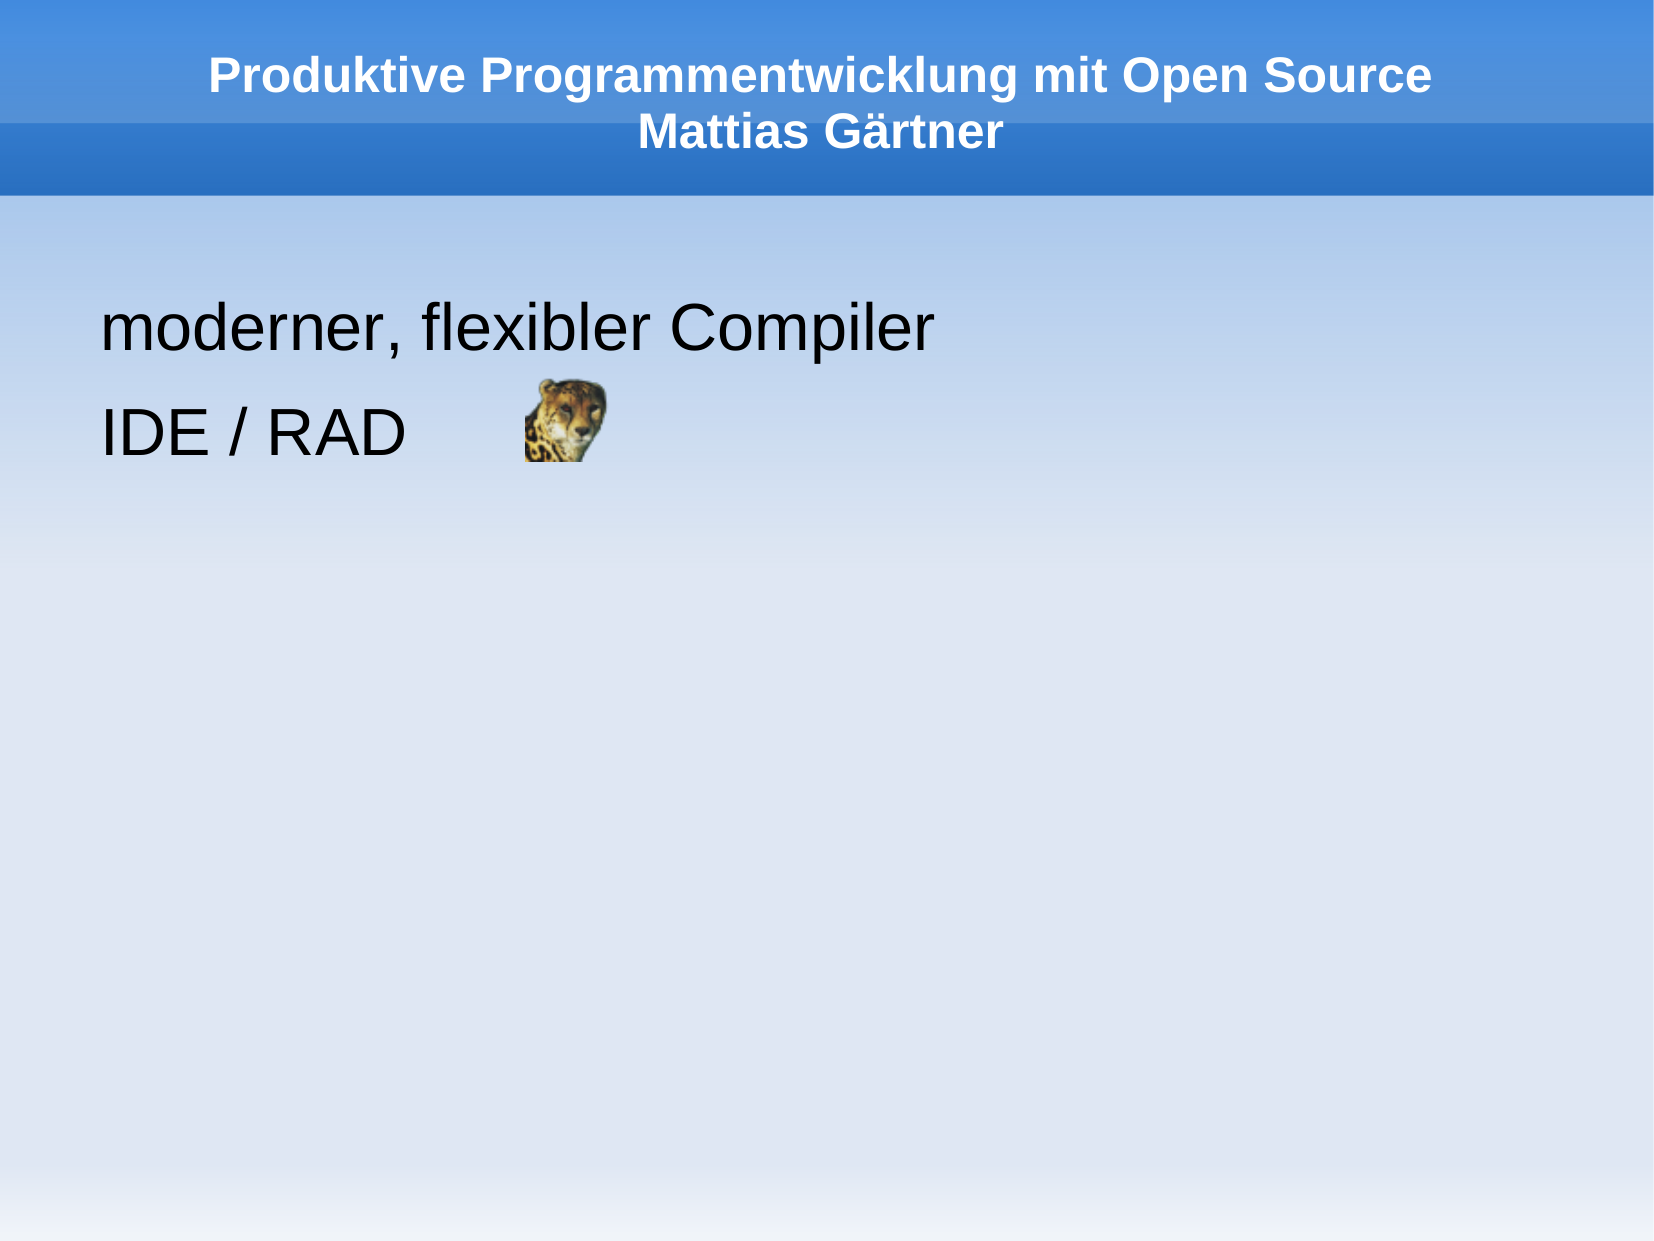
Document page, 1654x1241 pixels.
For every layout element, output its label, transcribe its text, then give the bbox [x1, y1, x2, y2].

picture [0, 0, 1654, 1241]
list moderner, flexibler Compiler IDE / RAD [82, 290, 1571, 1094]
title Produktive Programmentwicklung mit Open Source Mattias Gärtner [76, 7, 1565, 200]
